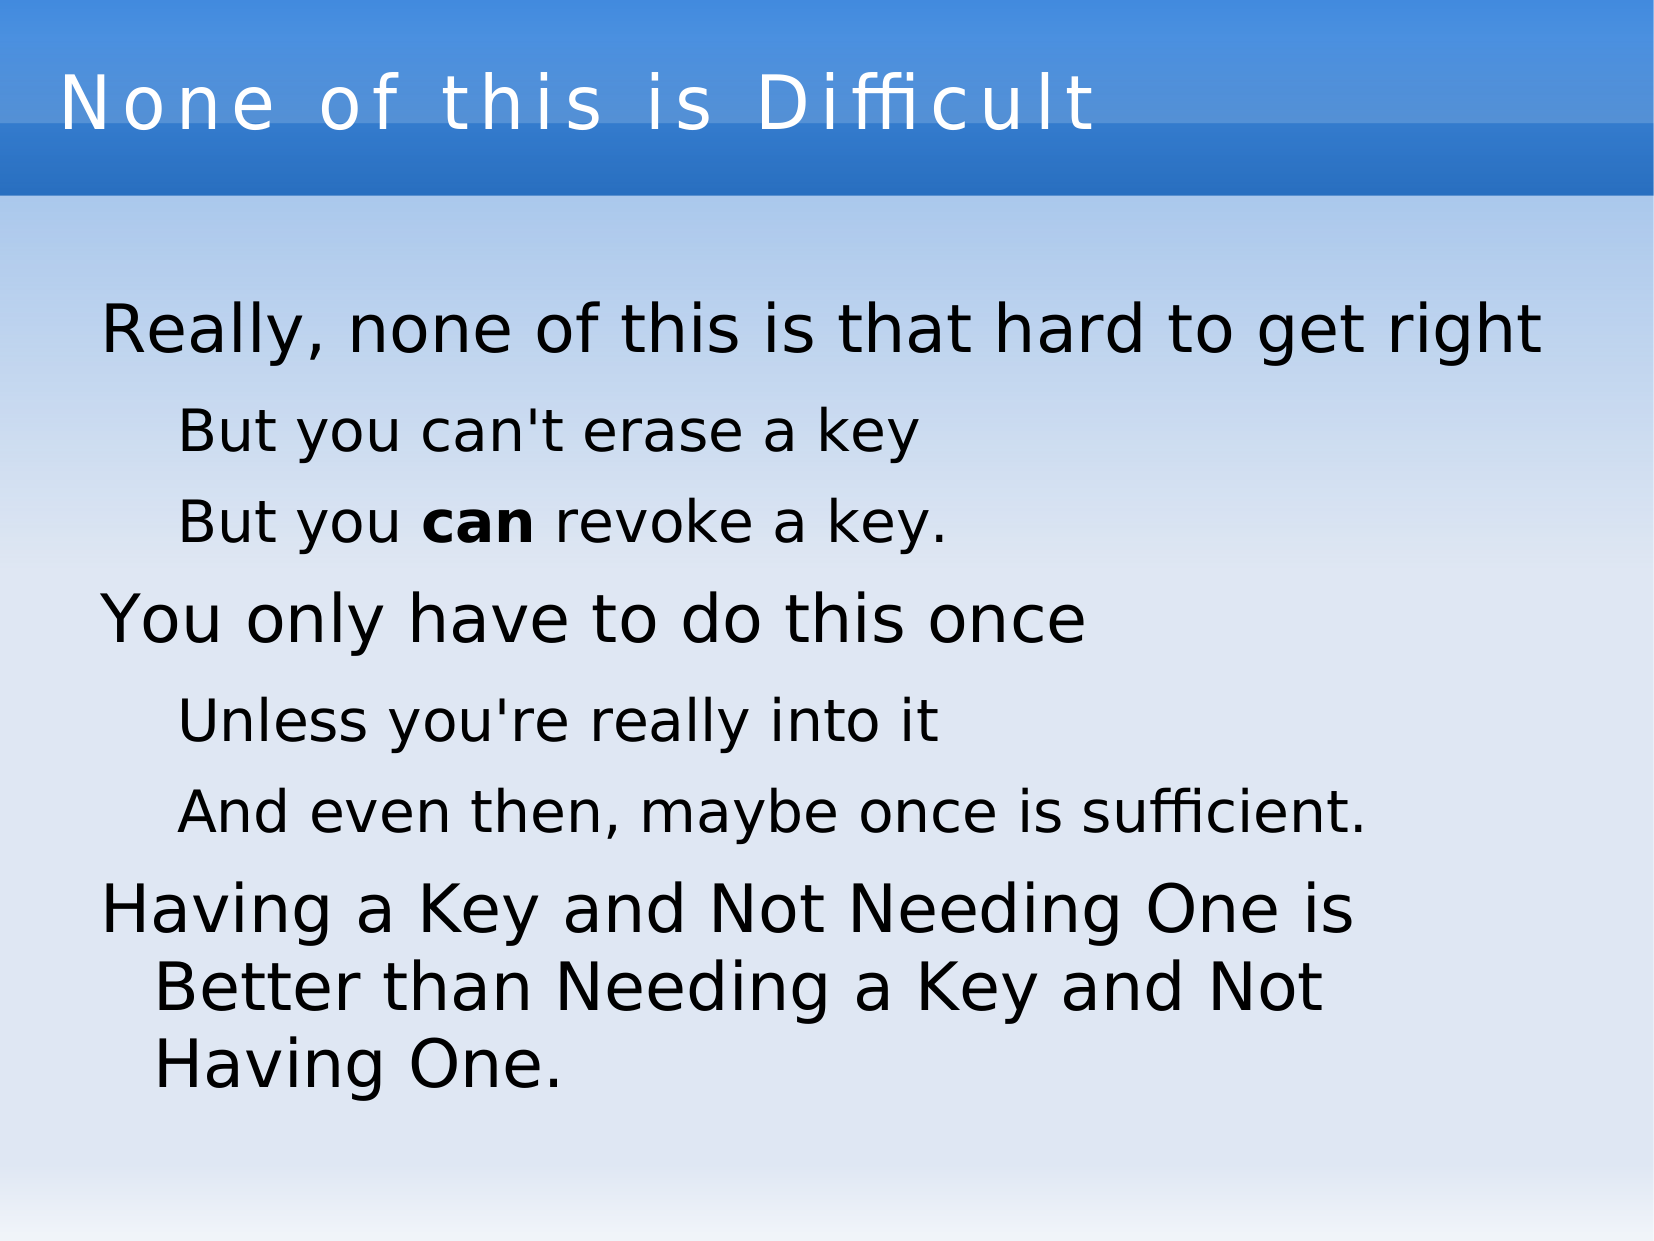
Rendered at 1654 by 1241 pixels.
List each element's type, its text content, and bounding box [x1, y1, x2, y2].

picture [0, 0, 1654, 1241]
list Really, none of this is that hard to get right But you can't erase a key But you can revoke a key. You only have to do this once Unless you're really into it And even then, maybe once is sufficient. Having a Key and Not Needing One is Better than Needing a Key and Not Having One. [82, 290, 1571, 1182]
title None of this is Difficult [59, 29, 1270, 178]
